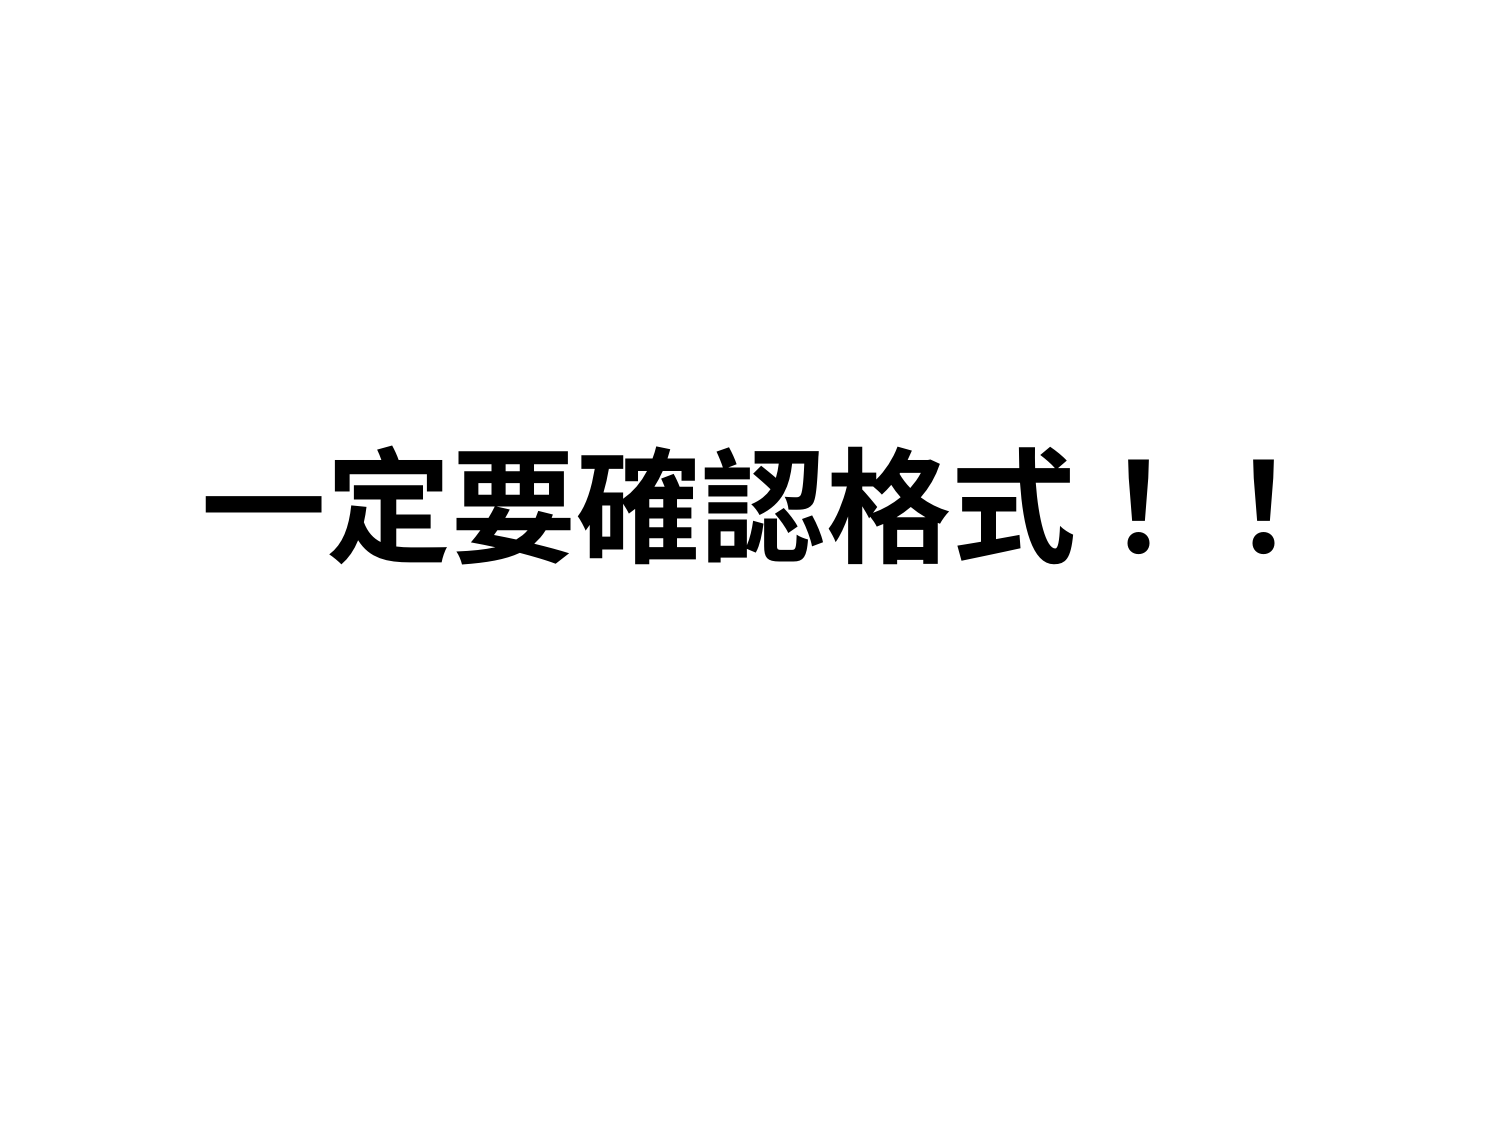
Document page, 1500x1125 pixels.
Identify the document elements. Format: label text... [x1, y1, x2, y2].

text_box 一定要確認格式！！ [88, 420, 1439, 631]
